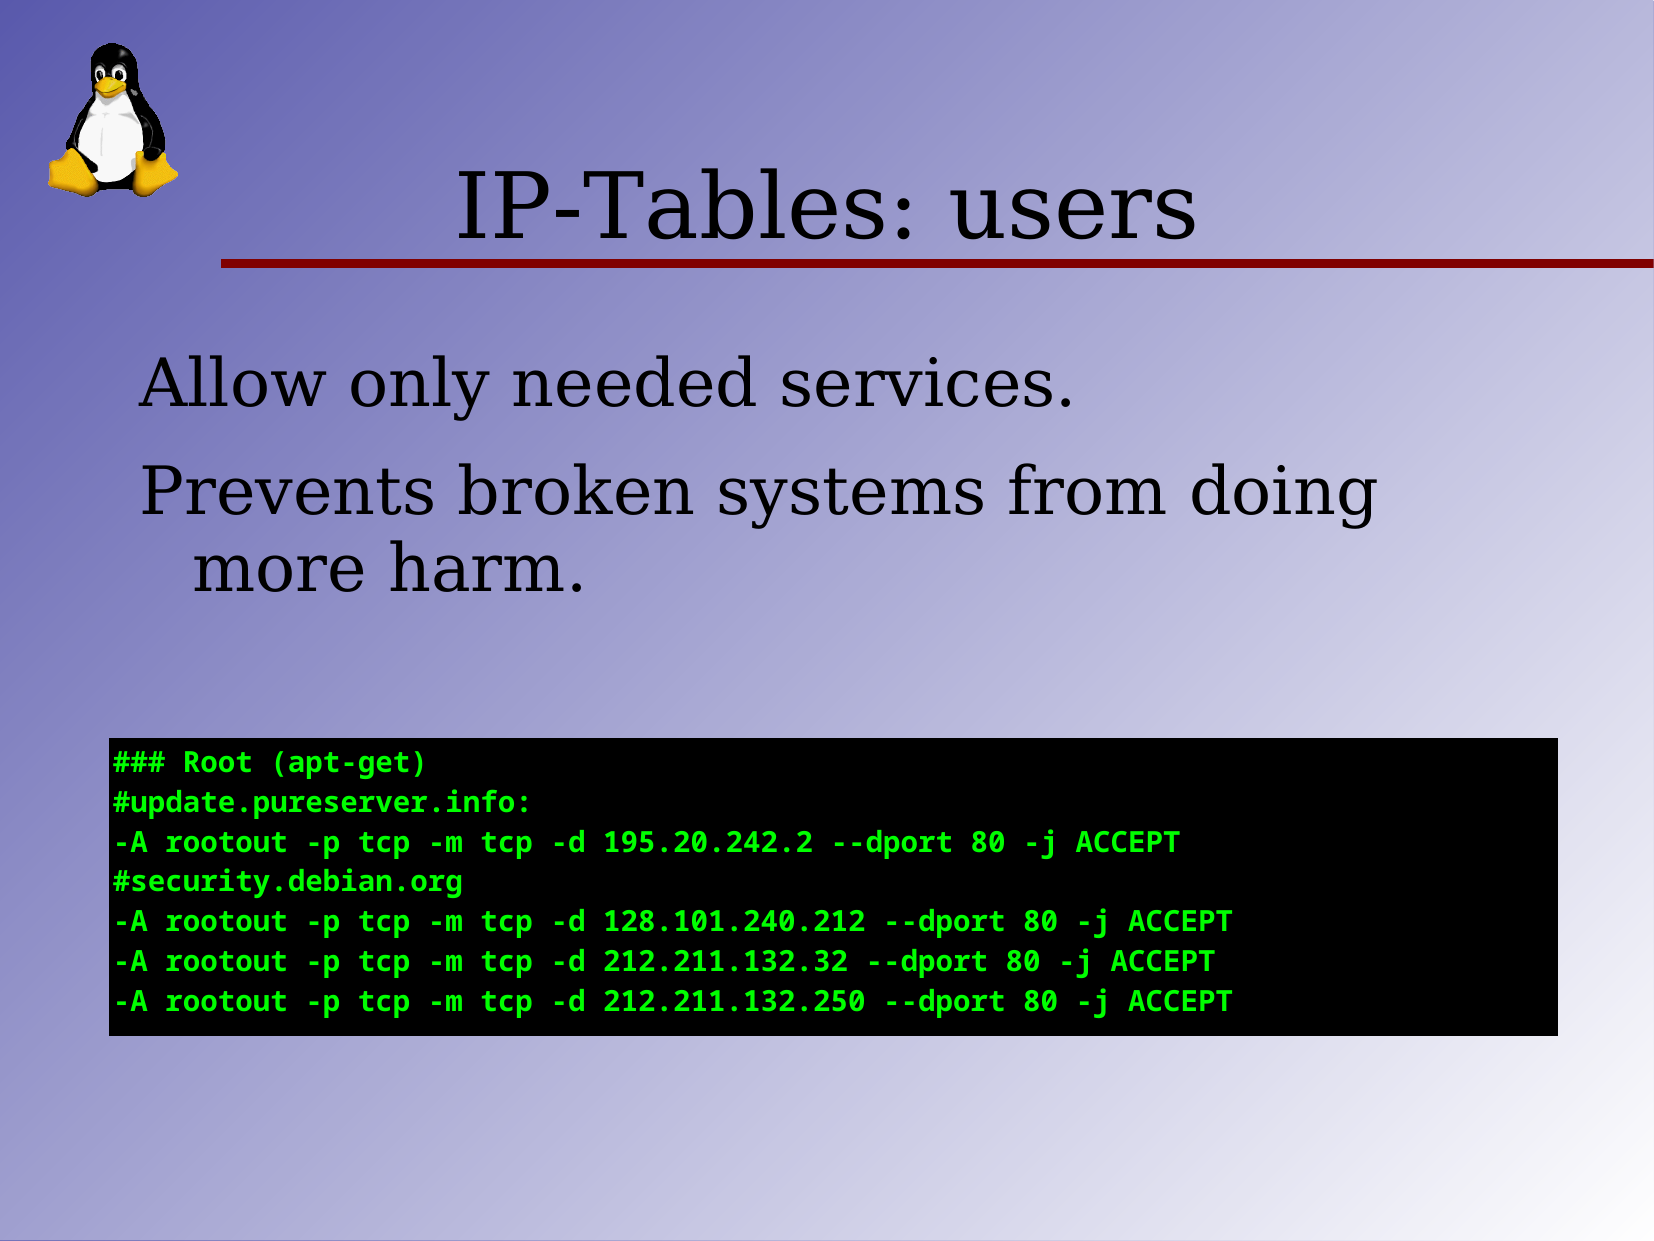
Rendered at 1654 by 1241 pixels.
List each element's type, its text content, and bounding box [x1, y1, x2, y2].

picture [48, 43, 178, 197]
title IP-Tables: users [121, 102, 1534, 311]
list Allow only needed services. Prevents broken systems from doing more harm. [121, 344, 1534, 617]
text_box ### Root (apt-get) #update.pureserver.info: -A rootout -p tcp -m tcp -d 195.20.242.2 --dport 80 -j ACCEPT #security.debian.org -A rootout -p tcp -m tcp -d 128.101.240.212 --dport 80 -j ACCEPT -A rootout -p tcp -m tcp -d 212.211.132.32 --dport 80 -j ACCEPT -A rootout -p tcp -m tcp -d 212.211.132.250 --dport 80 -j ACCEPT [109, 738, 1558, 1036]
